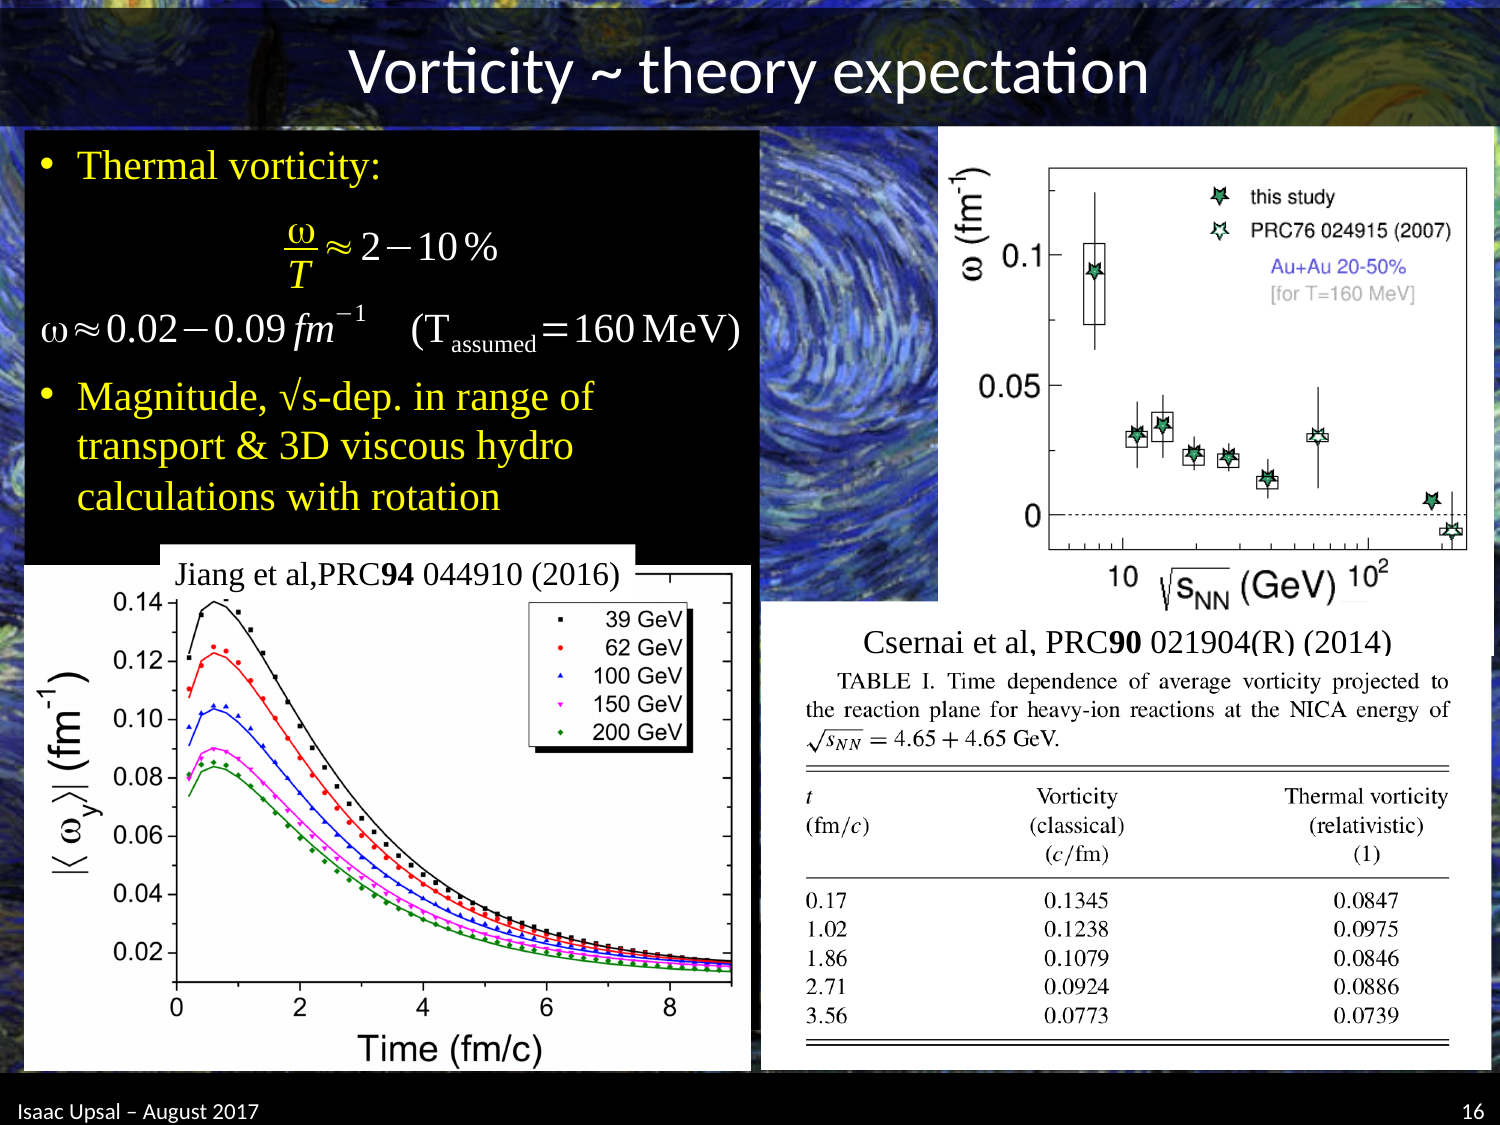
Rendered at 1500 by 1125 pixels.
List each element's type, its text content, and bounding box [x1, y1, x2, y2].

chart [34, 221, 748, 359]
text_box [761, 601, 1492, 1070]
text_box Jiang et al,PRC94 044910 (2016) [160, 544, 636, 600]
picture [0, 0, 1500, 7]
list Thermal vorticity: Magnitude, √s-dep. in range of transport & 3D viscous hydro calculations with rotation [24, 130, 760, 1030]
title Vorticity ~ theory expectation [0, 7, 1500, 127]
text_box Csernai et al, PRC90 021904(R) (2014) [848, 613, 1408, 656]
picture [0, 127, 1500, 1073]
